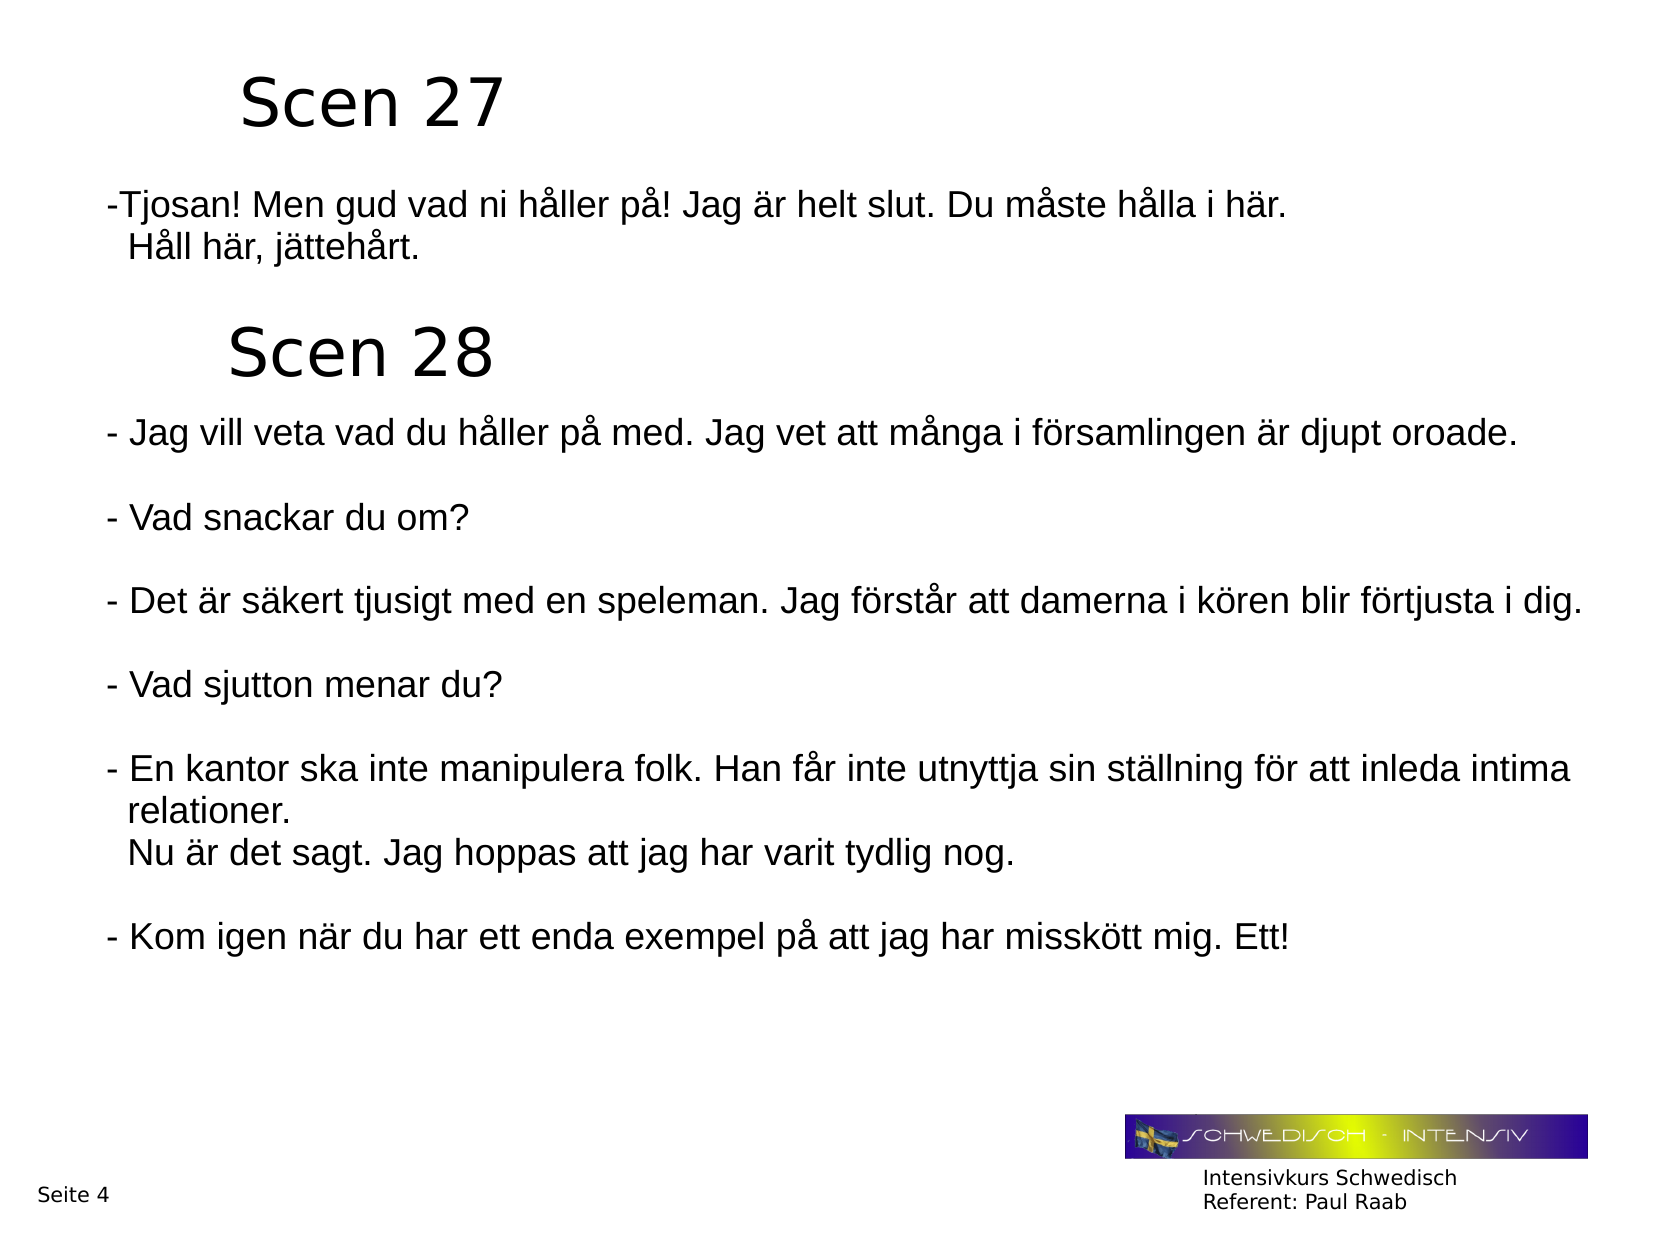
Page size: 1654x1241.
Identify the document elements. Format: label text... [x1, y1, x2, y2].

picture [1125, 1114, 1588, 1159]
text_box Scen 28 [191, 307, 526, 400]
text_box -Tjosan! Men gud vad ni håller på! Jag är helt slut. Du måste hålla i här. Håll här, jättehårt. [91, 175, 1326, 275]
text_box - Jag vill veta vad du håller på med. Jag vet att många i församlingen är djupt oroade. - Vad snackar du om? - Det är säkert tjusigt med en speleman. Jag förstår att damerna i kören blir förtjusta i dig. - Vad sjutton menar du? - En kantor ska inte manipulera folk. Han får inte utnyttja sin ställning för att inleda intima relationer. Nu är det sagt. Jag hoppas att jag har varit tydlig nog. - Kom igen när du har ett enda exempel på att jag har misskött mig. Ett! [91, 404, 1643, 1050]
text_box Scen 27 [203, 56, 539, 150]
